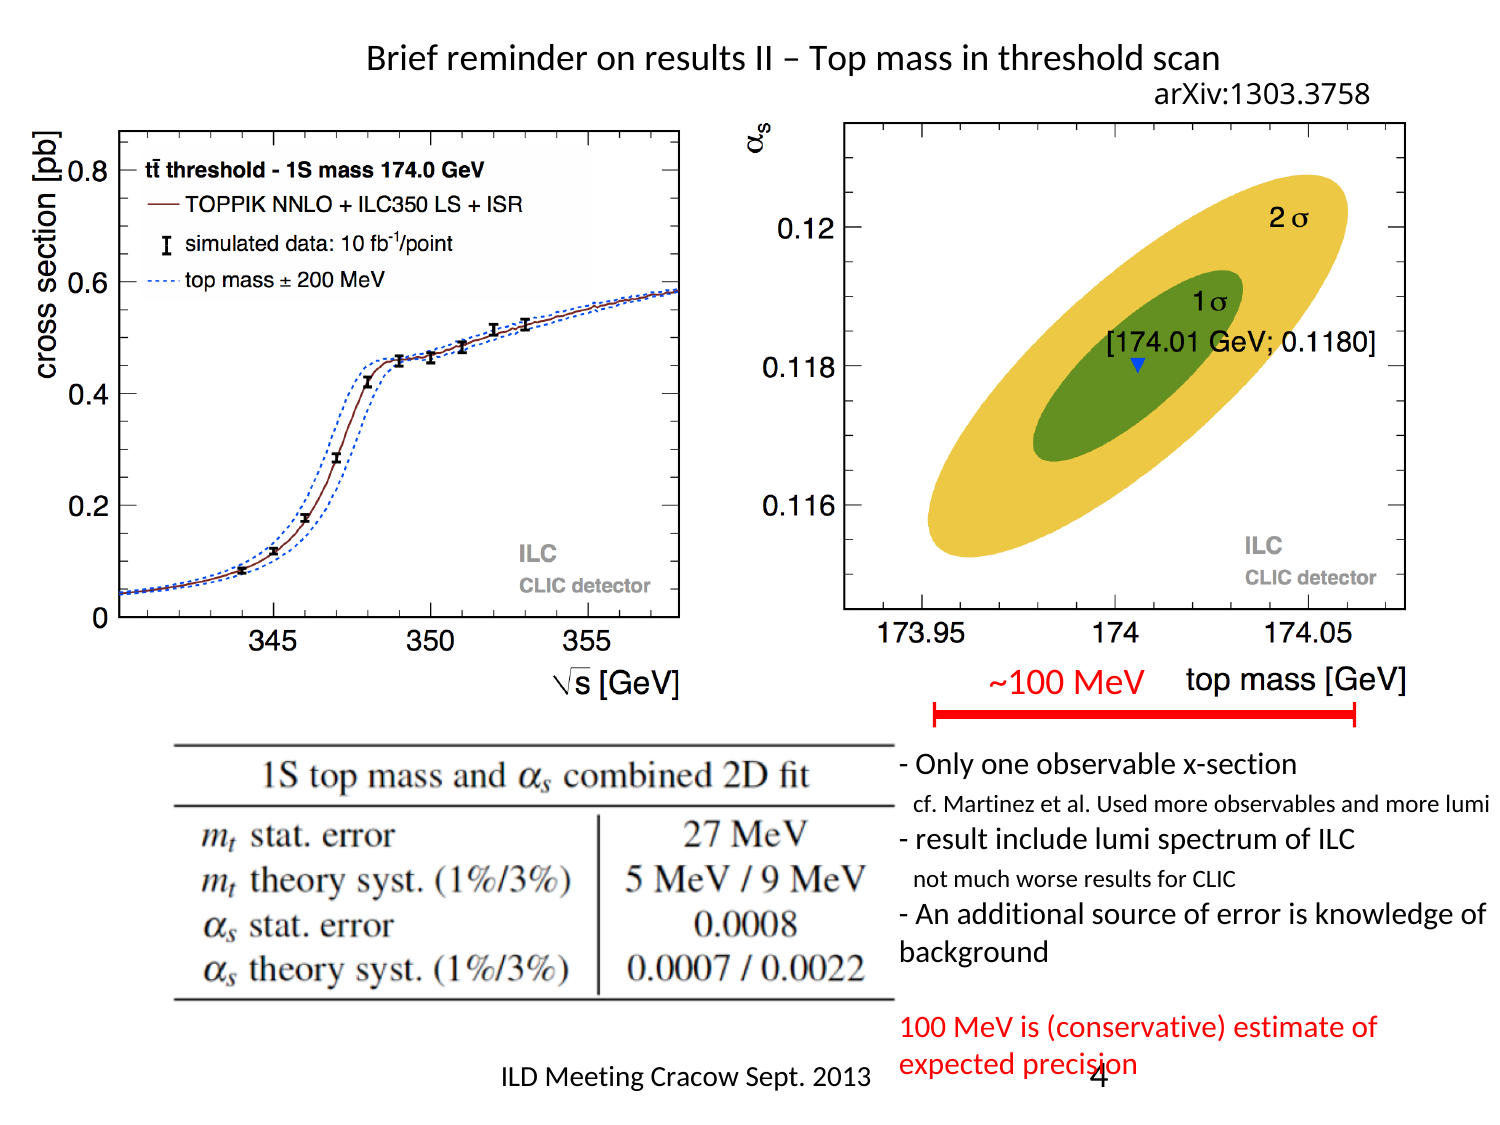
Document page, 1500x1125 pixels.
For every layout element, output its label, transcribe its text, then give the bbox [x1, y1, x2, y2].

text_box ~100 MeV [974, 649, 1272, 719]
picture [166, 738, 884, 1022]
text_box arXiv:1303.3758 [1138, 67, 1431, 119]
picture [10, 92, 1463, 715]
text_box - Only one observable x-section cf. Martinez et al. Used more observables and more lumi - result include lumi spectrum of ILC not much worse results for CLIC - An additional source of error is knowledge of background 100 MeV is (conservative) estimate of expected precision [884, 736, 1500, 1089]
text_box Brief reminder on results II – Top mass in threshold scan [351, 25, 1245, 86]
